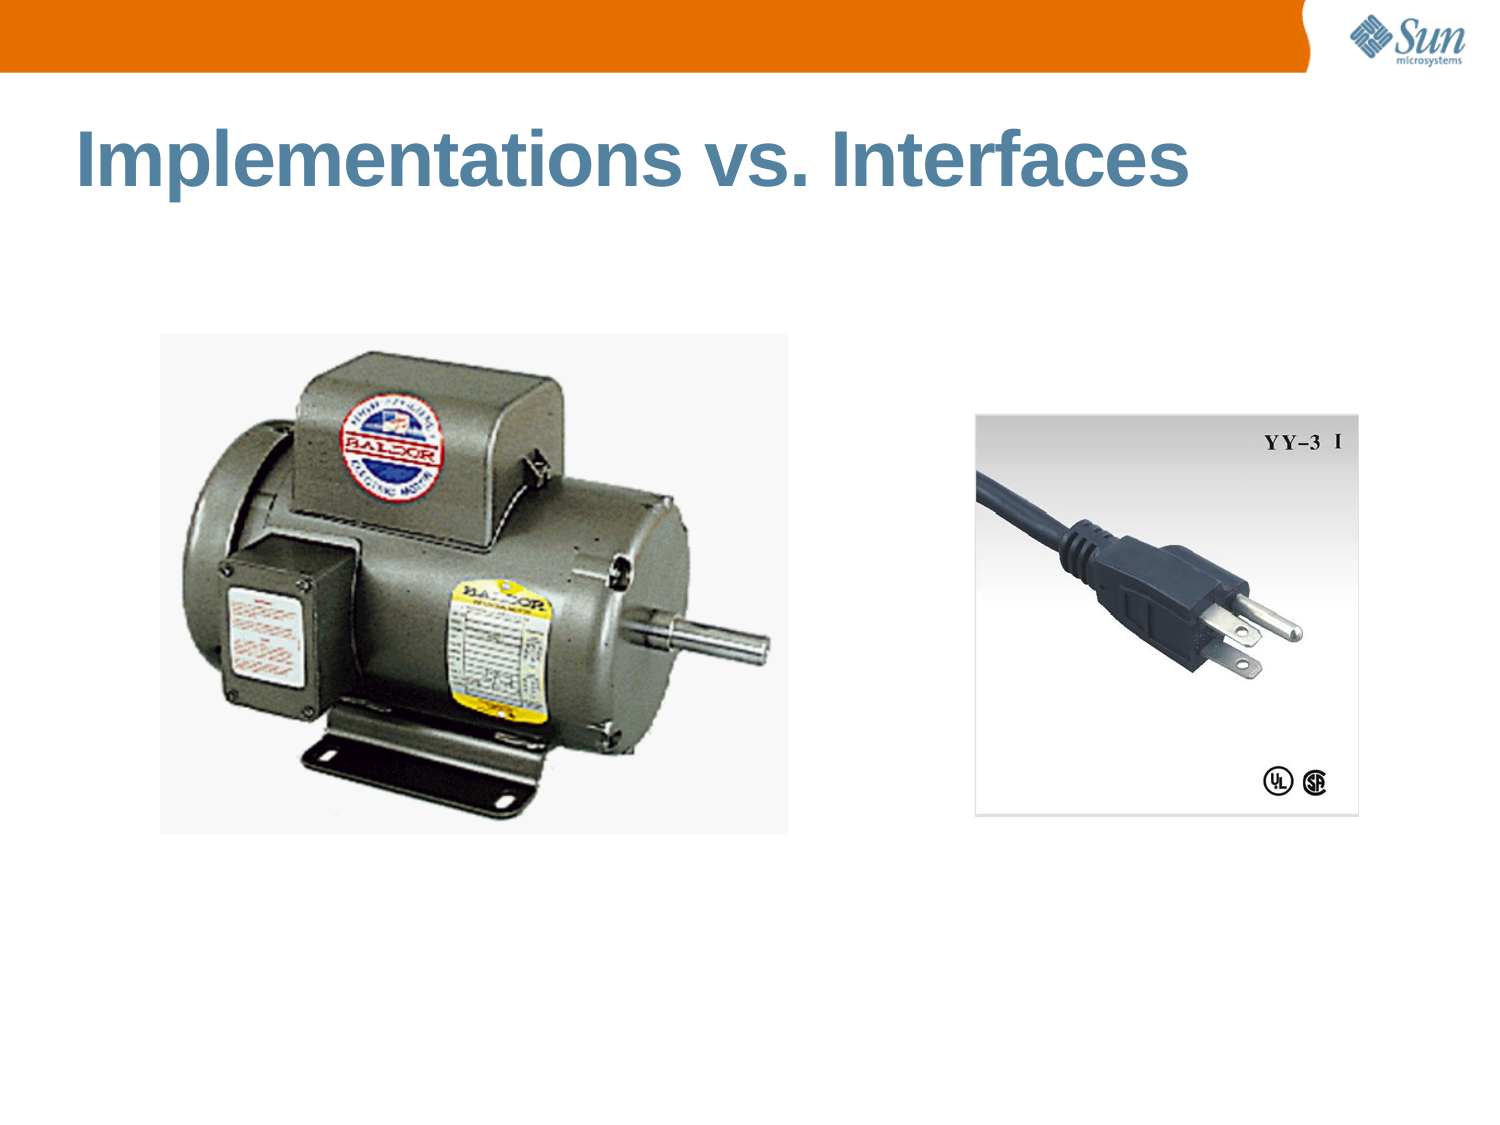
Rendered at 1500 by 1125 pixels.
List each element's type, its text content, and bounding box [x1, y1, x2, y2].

picture [974, 413, 1359, 817]
title Implementations vs. Interfaces [75, 122, 1438, 228]
picture [0, 0, 1500, 75]
picture [160, 333, 789, 835]
